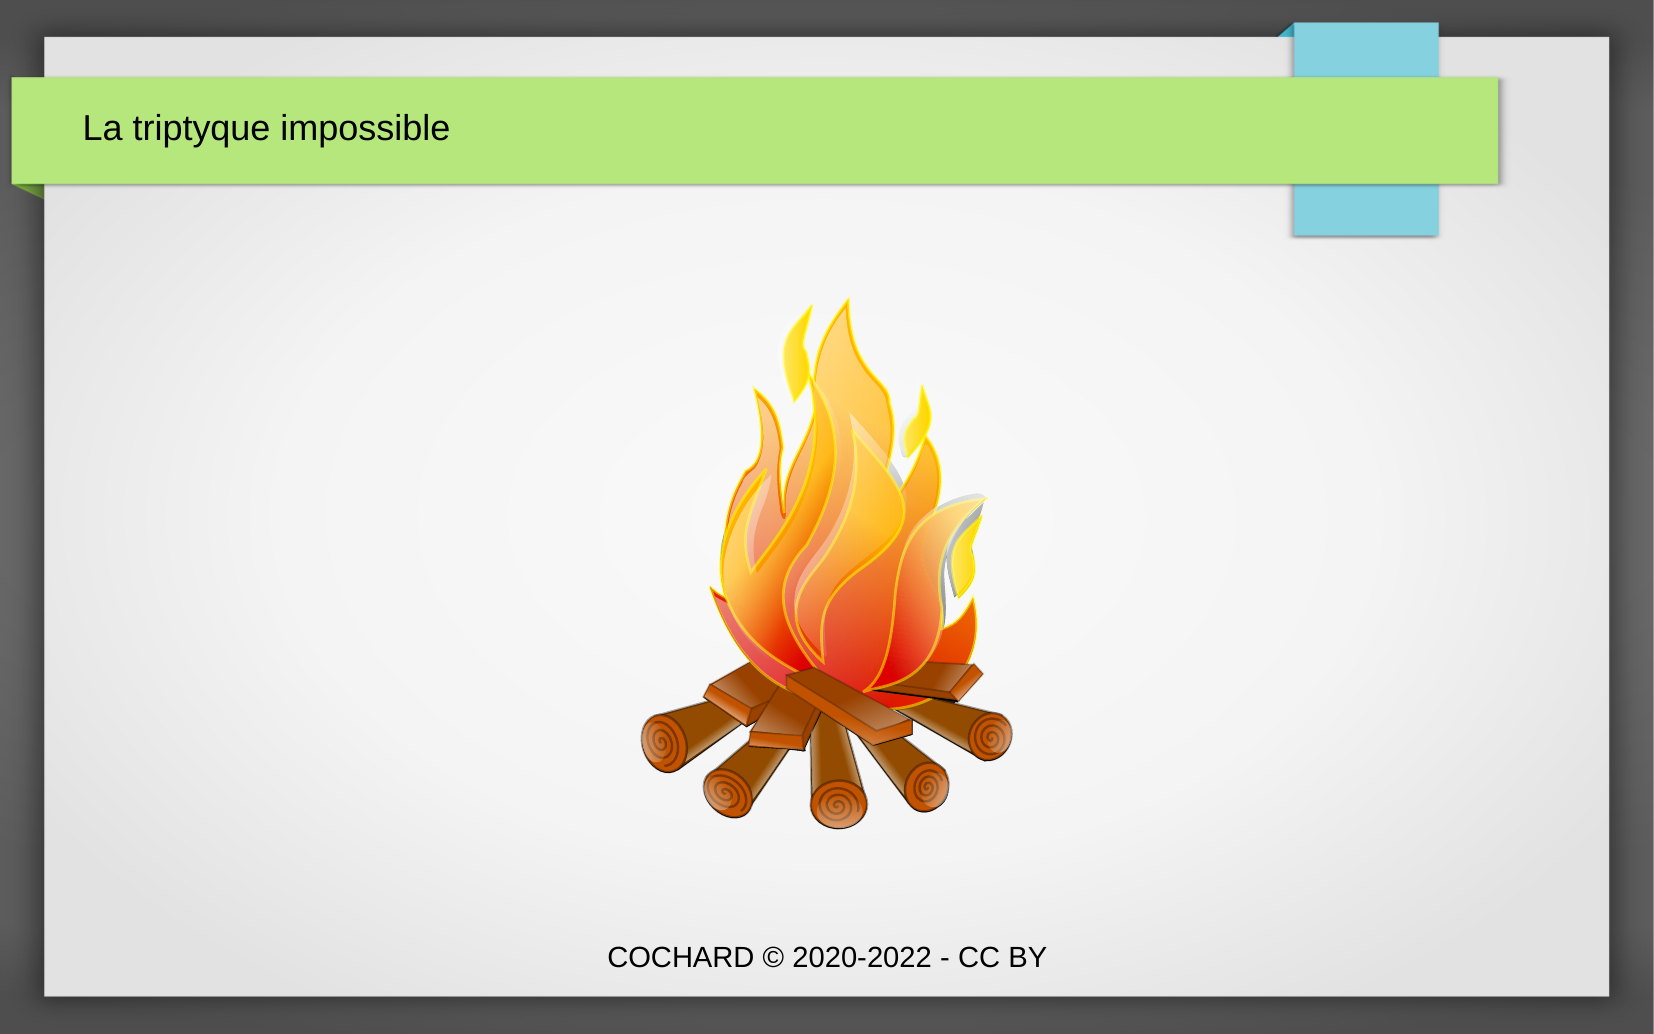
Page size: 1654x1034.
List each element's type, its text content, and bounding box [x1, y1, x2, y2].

title La triptyque impossible [82, 78, 1264, 178]
subtitle [82, 249, 1571, 849]
picture [0, 0, 1654, 1034]
